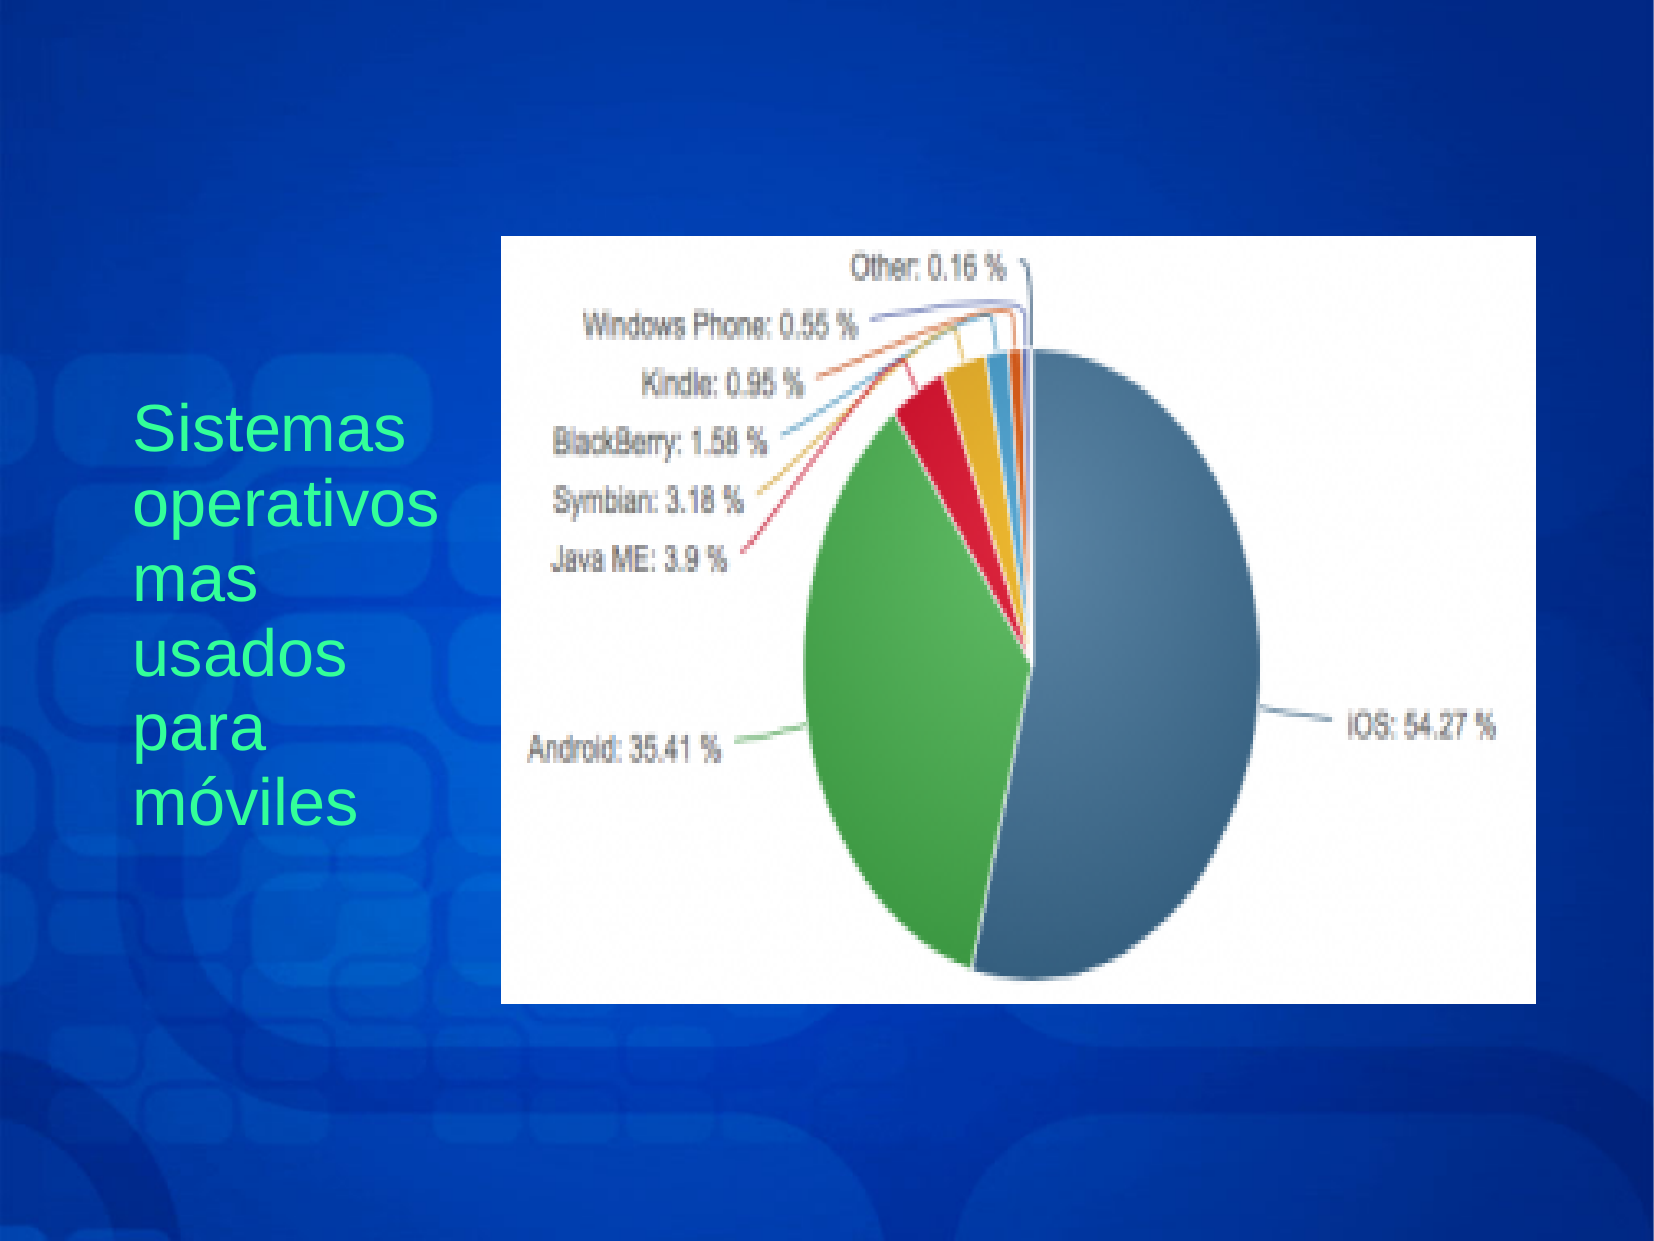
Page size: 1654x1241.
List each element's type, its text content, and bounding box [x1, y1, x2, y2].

text_box Sistemas operativos mas usados para móviles [118, 383, 473, 995]
picture [0, 0, 1654, 1241]
